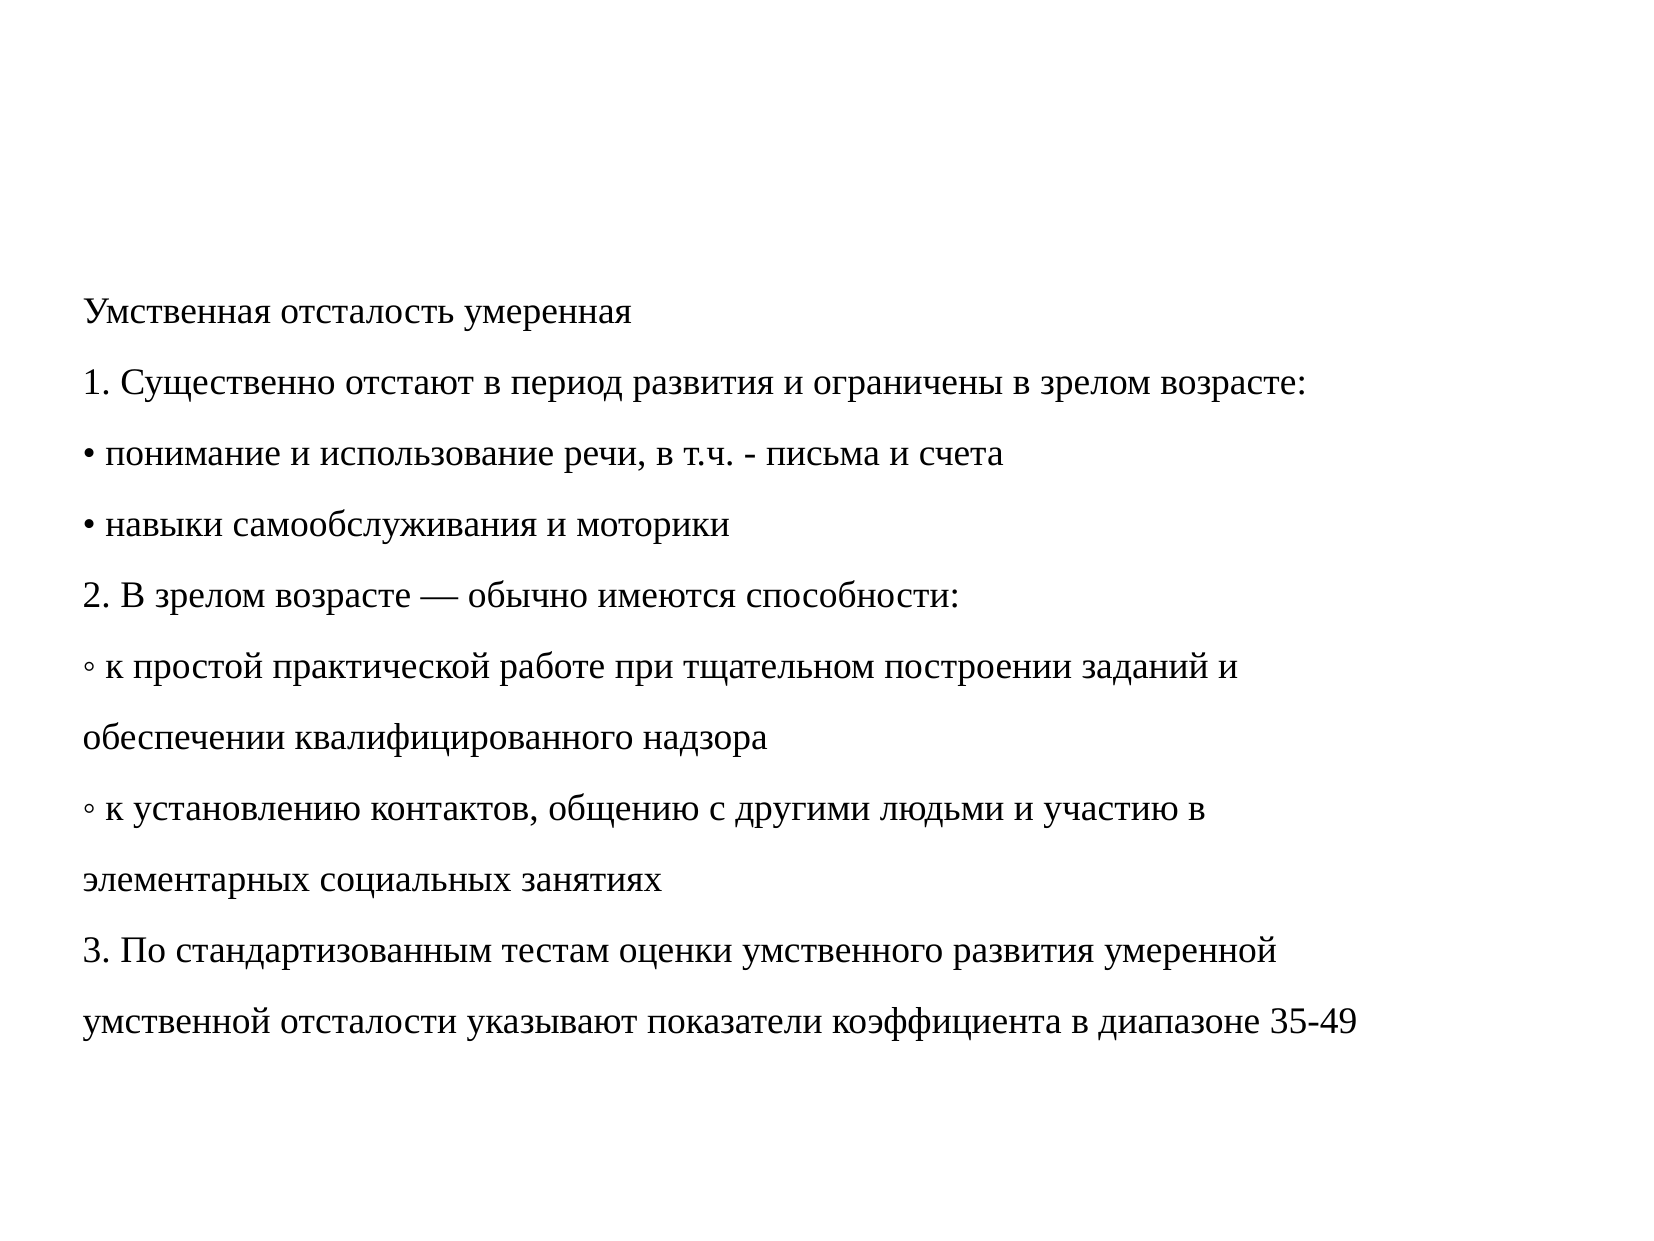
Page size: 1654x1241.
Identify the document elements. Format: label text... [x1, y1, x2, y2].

list Умственная отсталость умеренная 1. Существенно отстают в период развития и ограничены в зрелом возрасте: • понимание и использование речи, в т.ч. - письма и счета • навыки самообслуживания и моторики 2. В зрелом возрасте — обычно имеются способности: ◦ к простой практической работе при тщательном построении заданий и обеспечении квалифицированного надзора ◦ к установлению контактов, общению с другими людьми и участию в элементарных социальных занятиях 3. По стандартизованным тестам оценки умственного развития умеренной умственной отсталости указывают показатели коэффициента в диапазоне 35-49 [82, 290, 1571, 1109]
